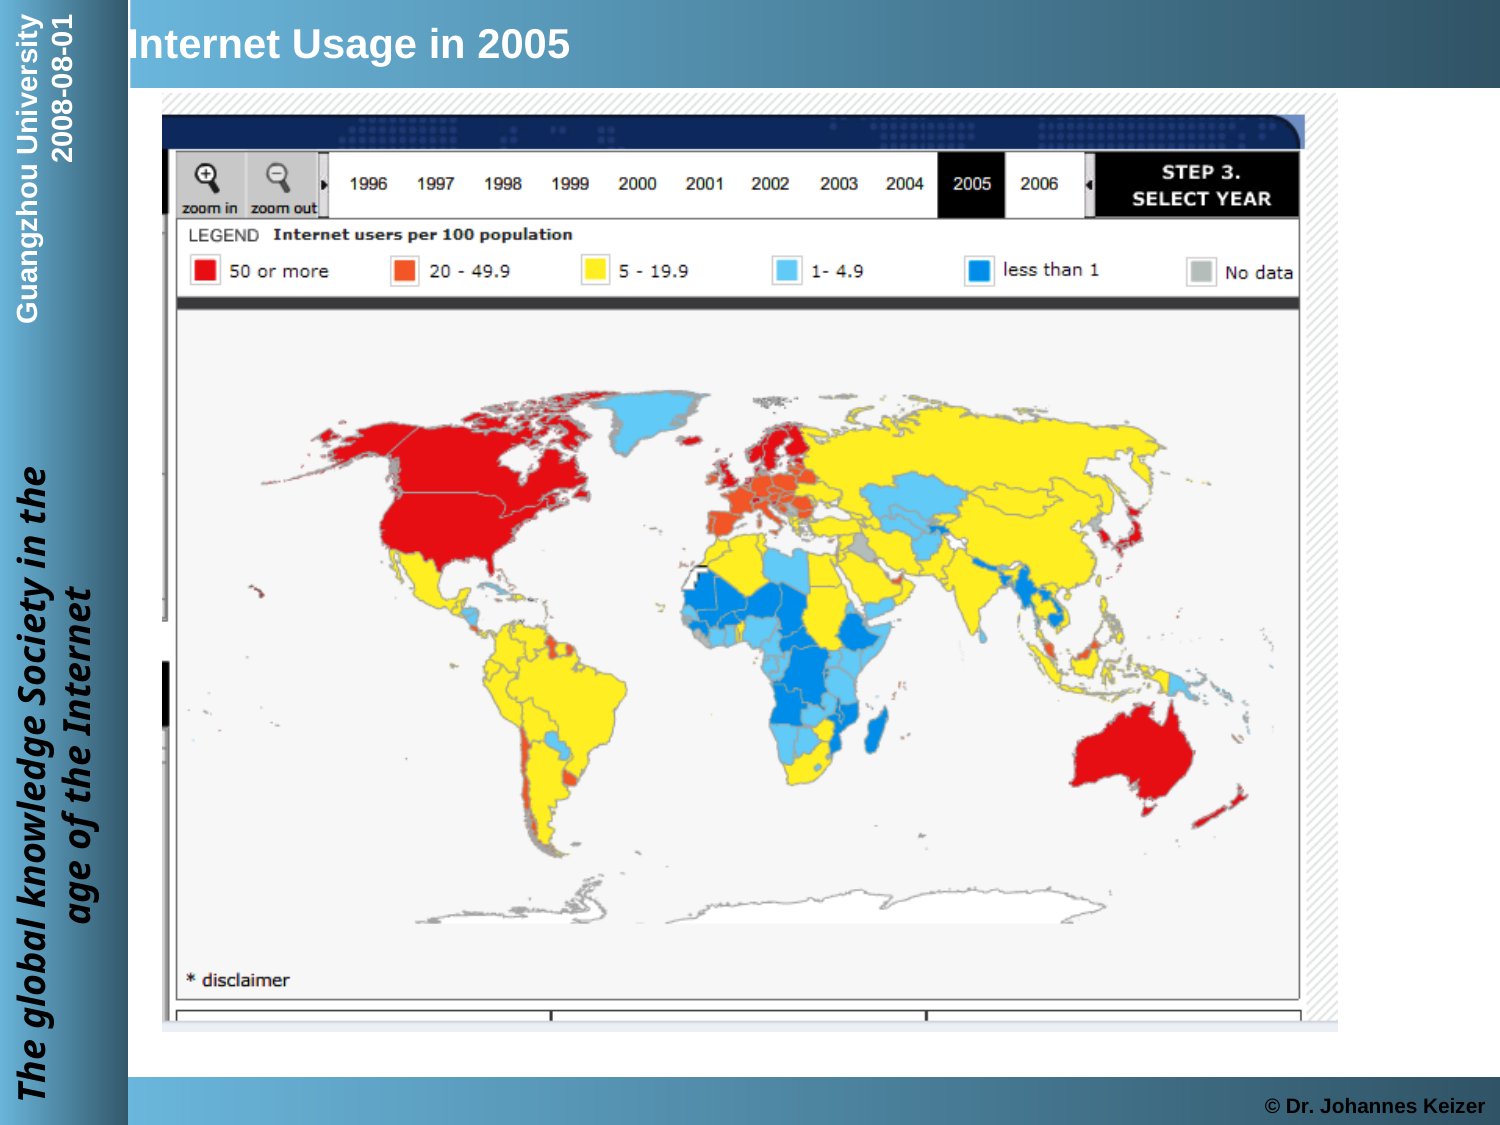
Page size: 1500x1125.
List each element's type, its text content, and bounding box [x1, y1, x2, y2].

title Internet Usage in 2005 [112, 0, 1500, 88]
picture [162, 93, 1338, 1032]
